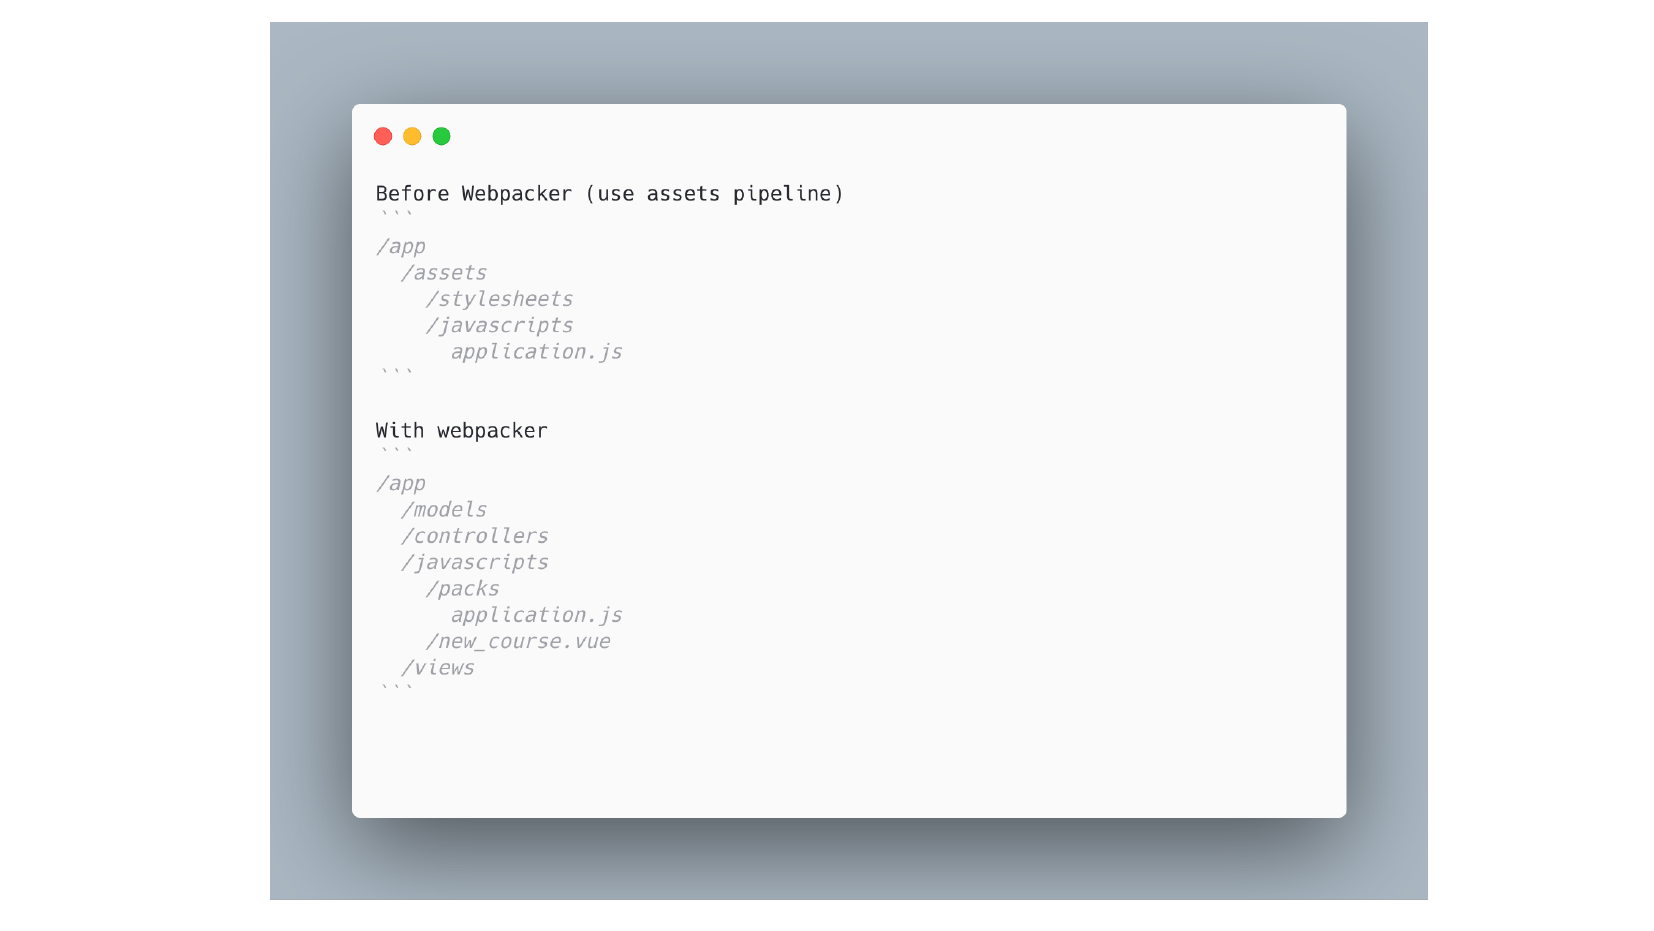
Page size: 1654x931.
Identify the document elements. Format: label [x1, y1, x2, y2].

picture [270, 21, 1428, 901]
